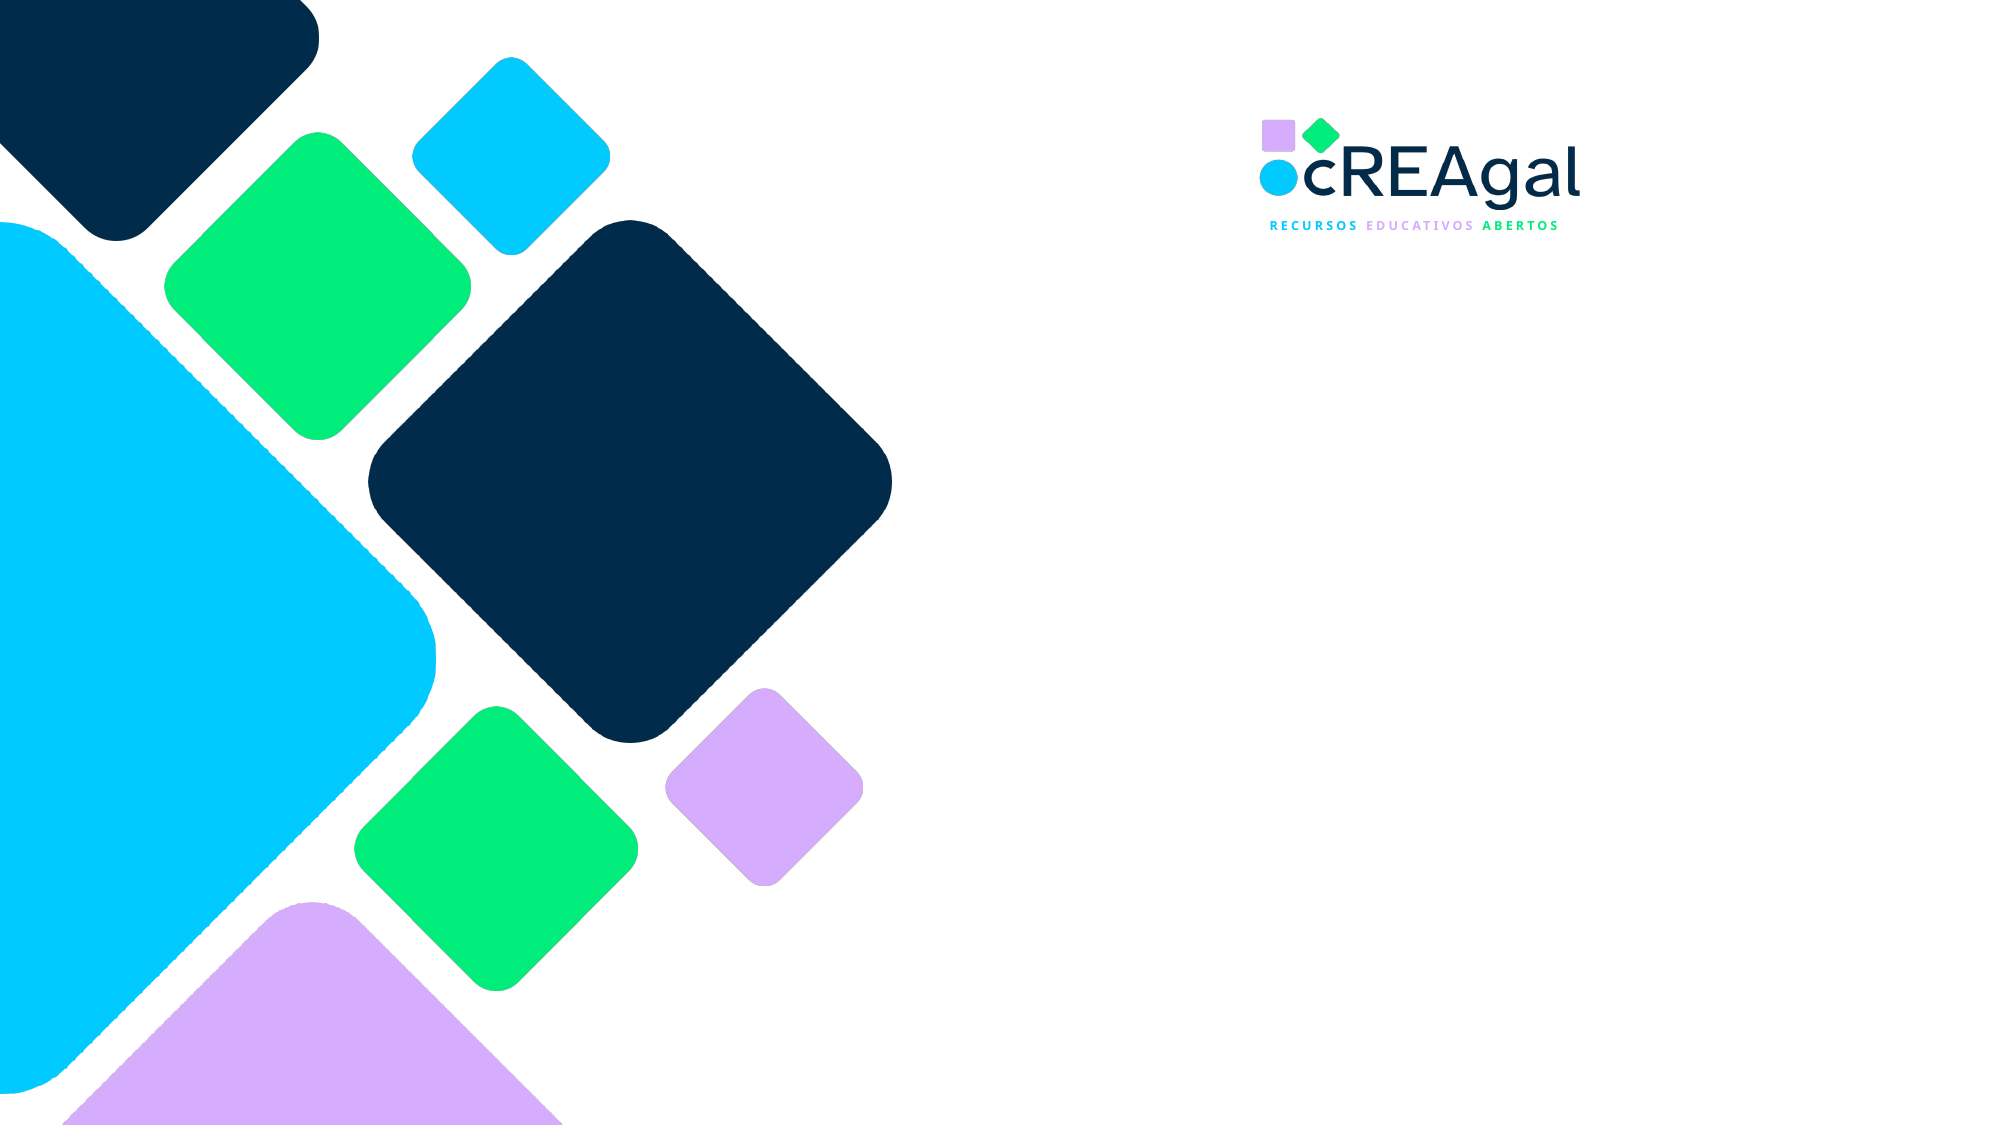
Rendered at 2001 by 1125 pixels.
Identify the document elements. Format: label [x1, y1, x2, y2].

picture [1259, 118, 1580, 210]
picture [0, 0, 892, 1125]
picture [515, 57, 610, 149]
